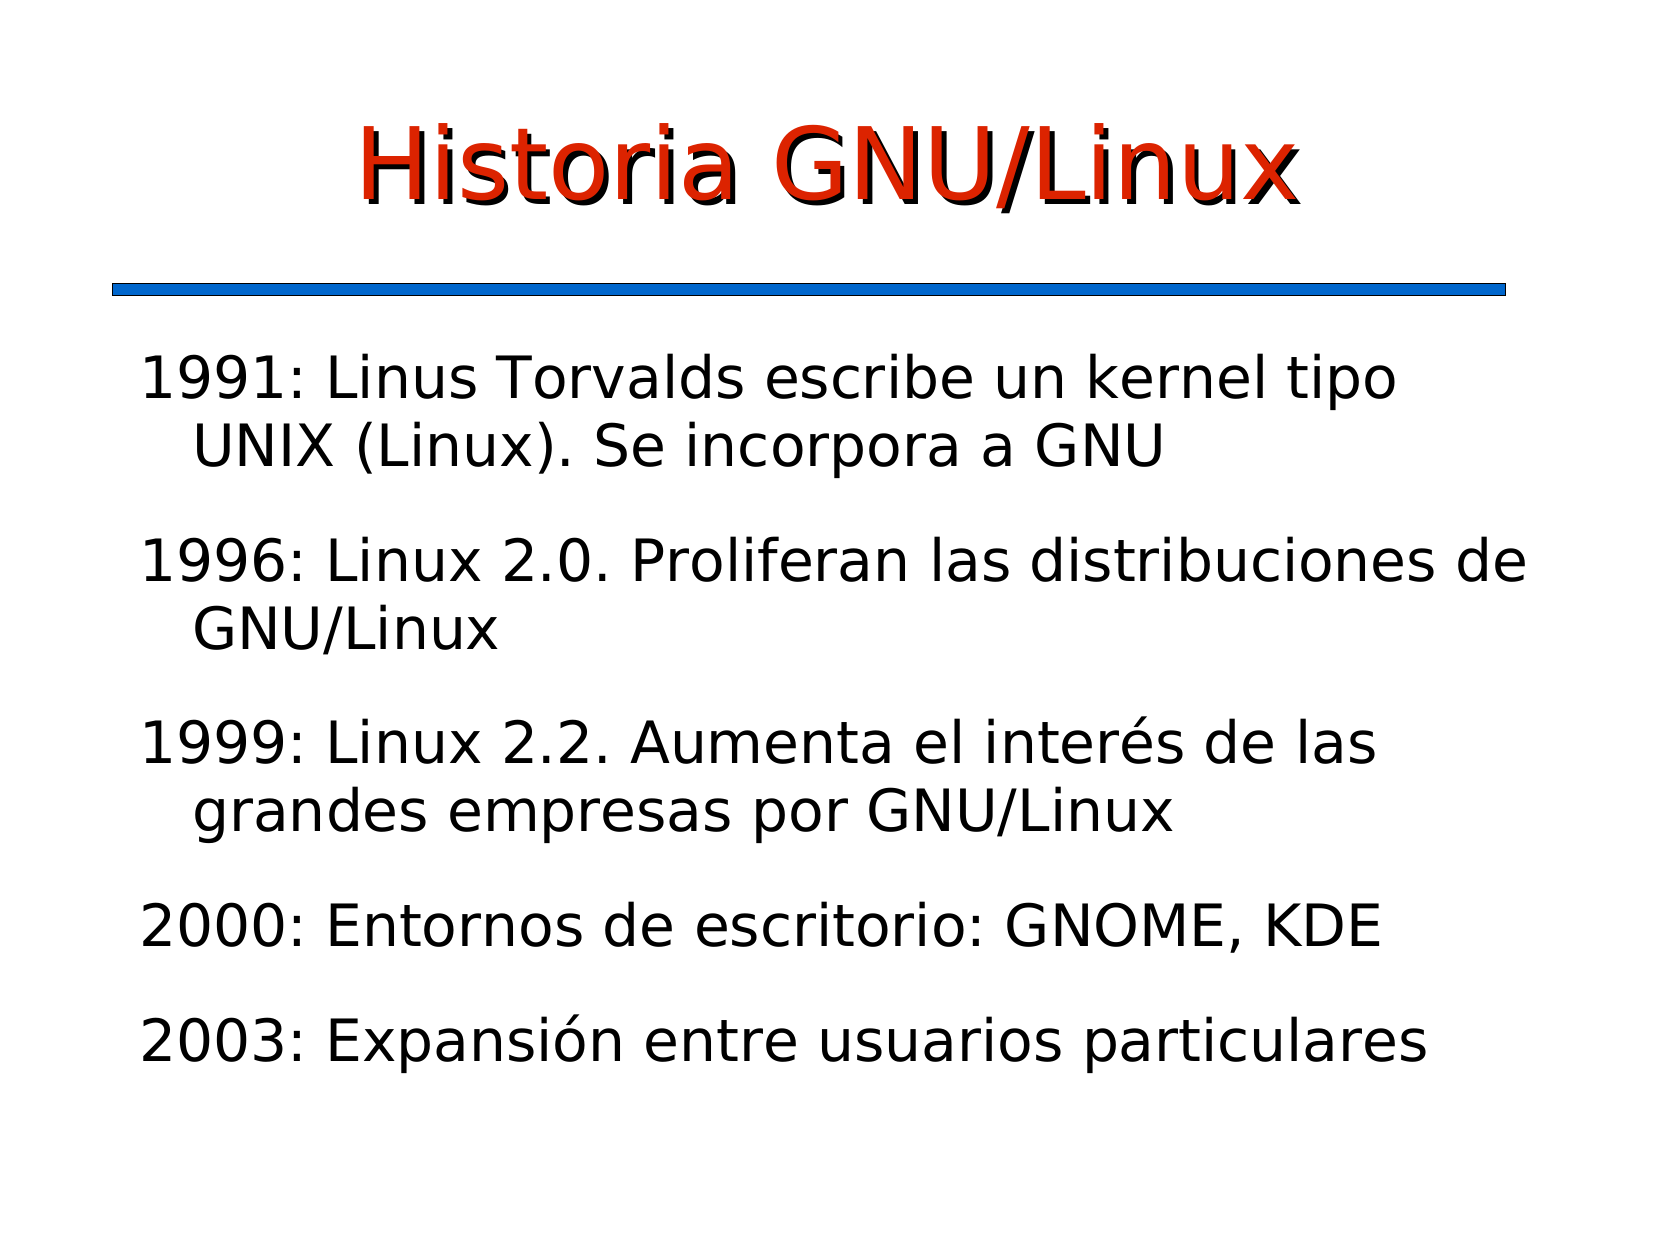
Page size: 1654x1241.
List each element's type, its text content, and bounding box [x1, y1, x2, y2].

list 1991: Linus Torvalds escribe un kernel tipo UNIX (Linux). Se incorpora a GNU 1996: Linux 2.0. Proliferan las distribuciones de GNU/Linux 1999: Linux 2.2. Aumenta el interés de las grandes empresas por GNU/Linux 2000: Entornos de escritorio: GNOME, KDE 2003: Expansión entre usuarios particulares [121, 344, 1534, 1127]
title Historia GNU/Linux [121, 61, 1534, 269]
